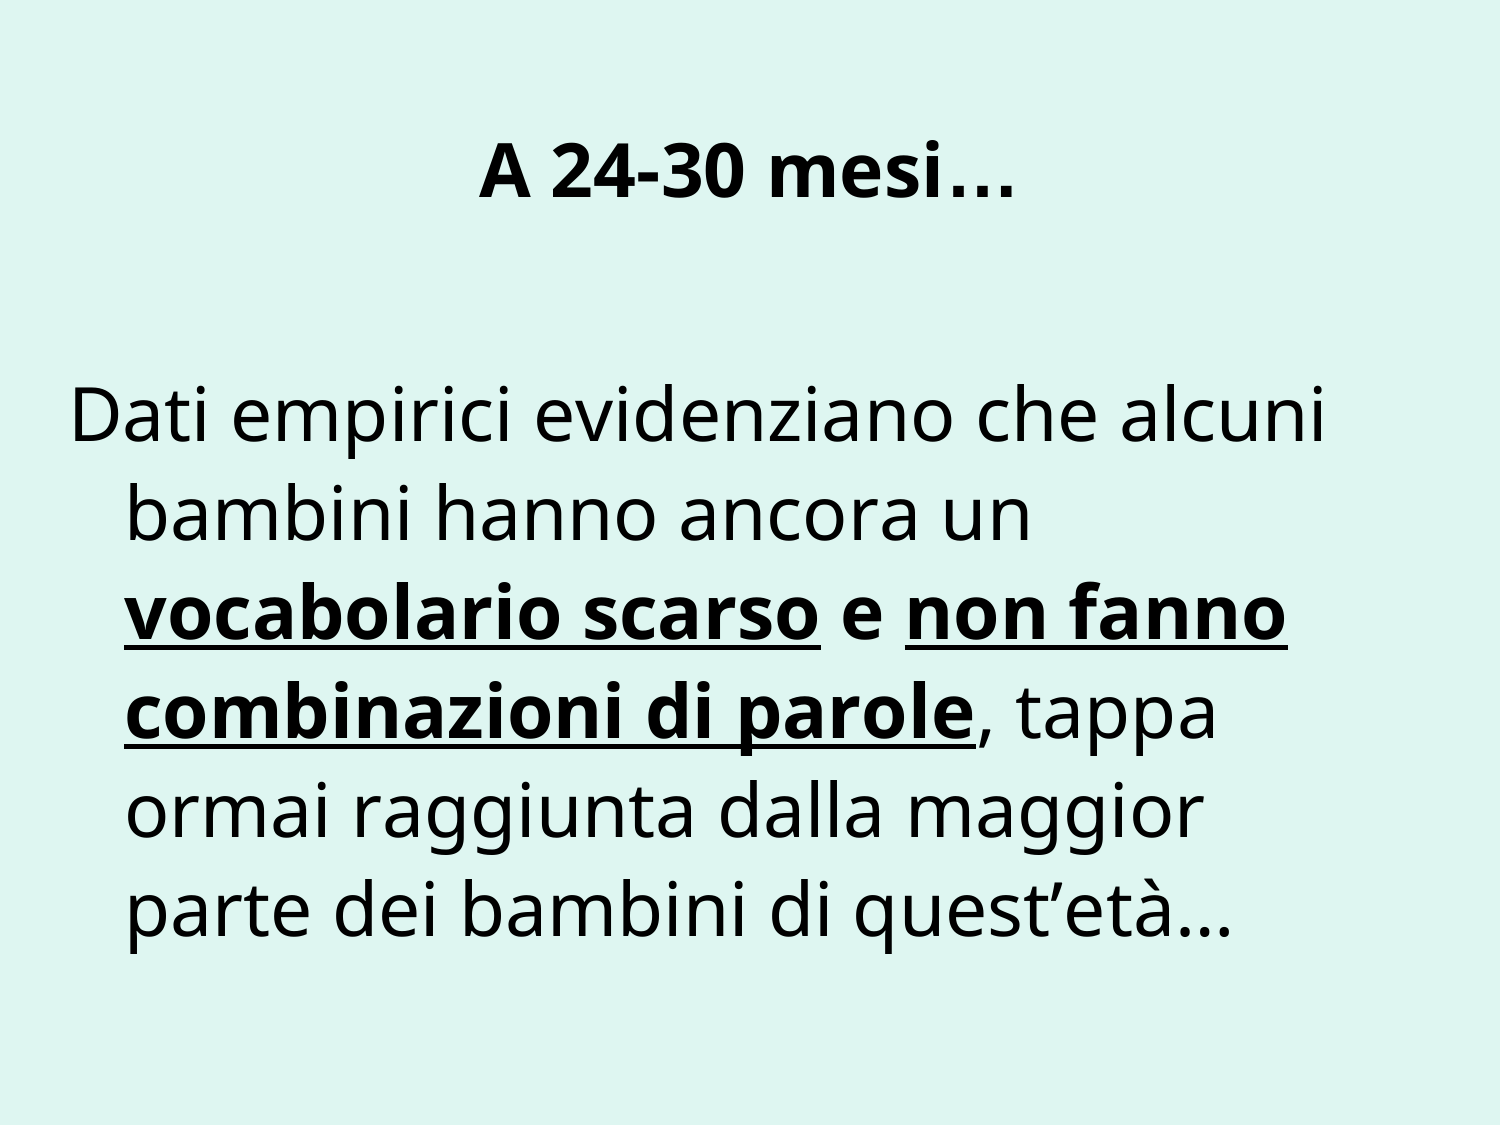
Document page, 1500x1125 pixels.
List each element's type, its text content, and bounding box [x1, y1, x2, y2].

list Dati empirici evidenziano che alcuni bambini hanno ancora un vocabolario scarso e non fanno combinazioni di parole, tappa ormai raggiunta dalla maggior parte dei bambini di quest’età… [53, 349, 1415, 988]
title A 24-30 mesi… [75, 101, 1426, 233]
